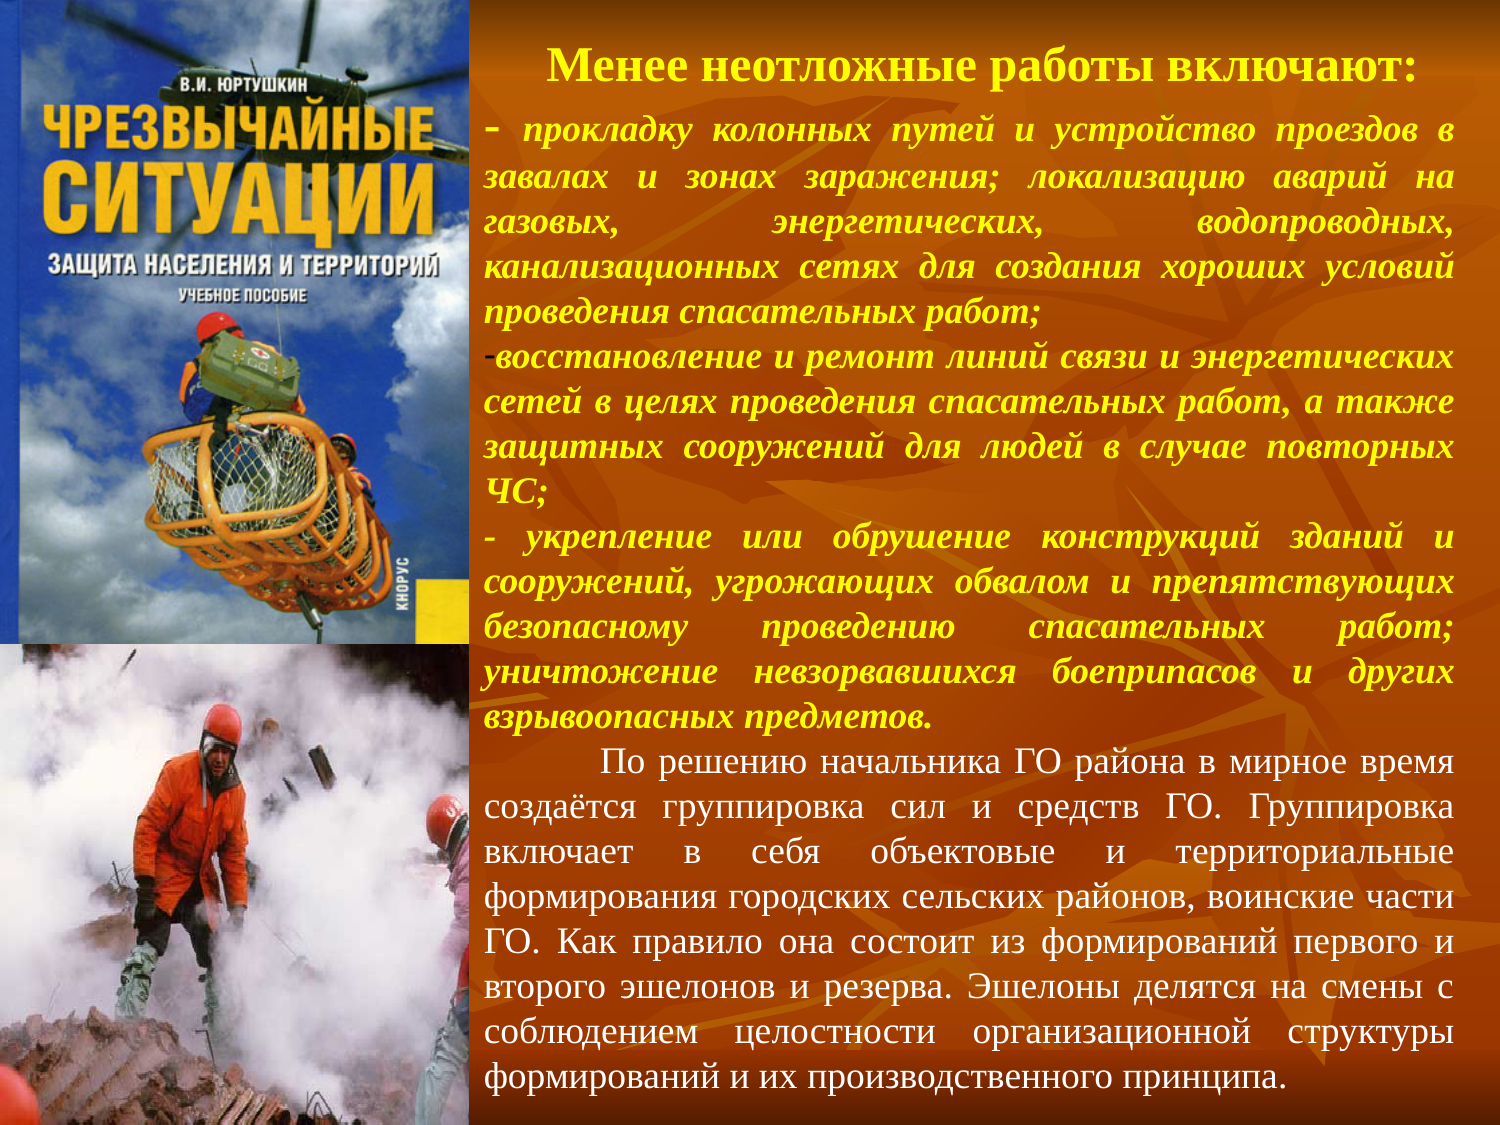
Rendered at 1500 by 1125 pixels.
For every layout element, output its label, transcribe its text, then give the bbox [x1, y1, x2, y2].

text_box Менее неотложные работы включают: - прокладку колонных путей и устройство проездов в завалах и зонах заражения; локализацию аварий на газовых, энергетических, водопроводных, канализационных сетях для создания хороших условий проведения спасательных работ; восстановление и ремонт линий связи и энергетических сетей в целях проведения спасательных работ, а также защитных сооружений для людей в случае повторных ЧС; - укрепление или обрушение конструкций зданий и сооружений, угрожающих обвалом и препятствующих безопасному проведению спасательных работ; уничтожение невзорвавшихся боеприпасов и других взрывоопасных предметов. По решению начальника ГО района в мирное время создаётся группировка сил и средств ГО. Группировка включает в себя объектовые и территориальные формирования городских сельских районов, воинские части ГО. Как правило она состоит из формирований первого и второго эшелонов и резерва. Эшелоны делятся на смены с соблюдением целостности организационной структуры формирований и их производственного принципа. [469, 23, 1471, 1125]
picture [0, 0, 469, 1125]
